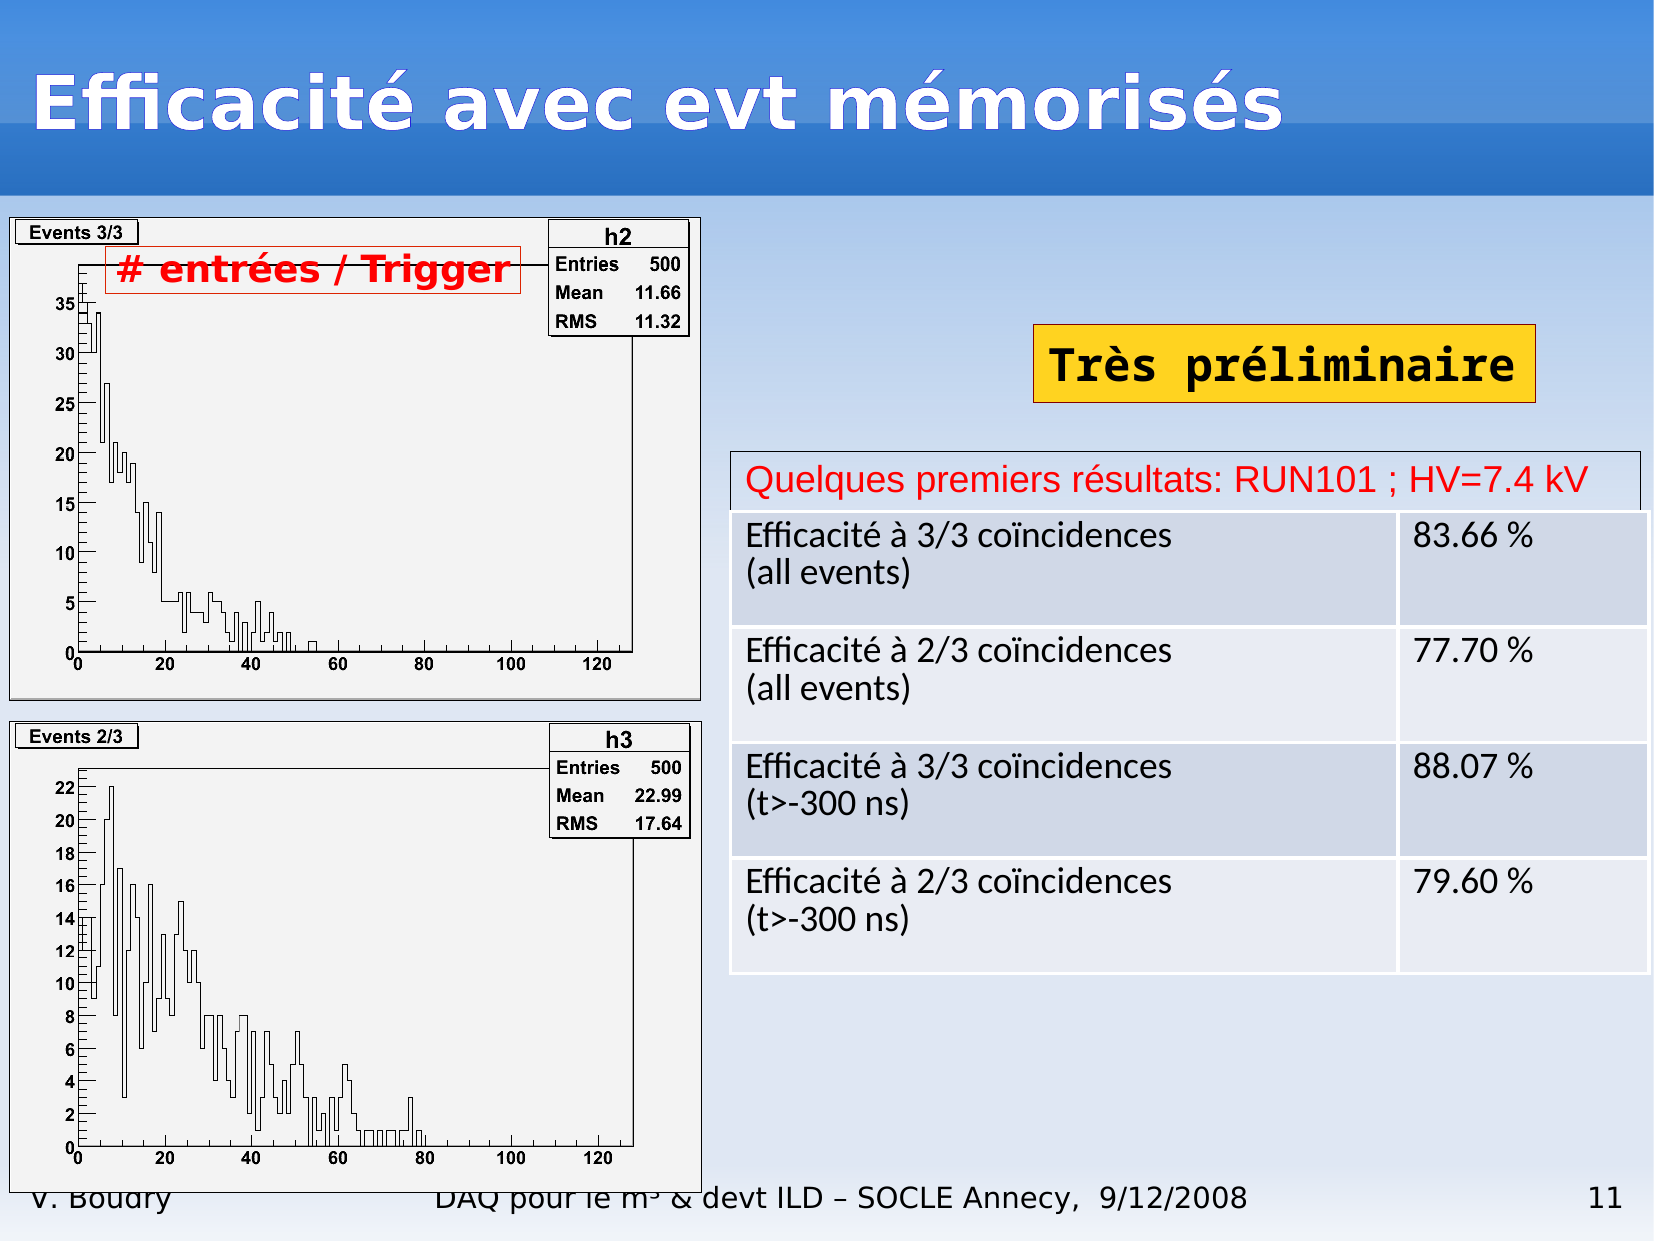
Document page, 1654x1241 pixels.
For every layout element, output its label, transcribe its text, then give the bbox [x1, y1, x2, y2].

title Efficacité avec evt mémorisés [29, 59, 1654, 148]
table_cell Efficacité à 2/3 coïncidences (t>-300 ns) [732, 860, 1396, 972]
table_cell 88.07 % [1400, 744, 1647, 856]
table_header Efficacité à 3/3 coïncidences (all events) [732, 513, 1396, 625]
table_cell 77.70 % [1400, 629, 1647, 741]
text_box # entrées / Trigger [105, 246, 521, 294]
text_box Quelques premiers résultats: RUN101 ; HV=7.4 kV [730, 451, 1641, 510]
text_box Très préliminaire [1033, 324, 1536, 386]
table_header 83.66 % [1400, 513, 1647, 625]
picture [0, 0, 1654, 1241]
table_cell Efficacité à 3/3 coïncidences (t>-300 ns) [732, 744, 1396, 856]
table_cell 79.60 % [1400, 860, 1647, 972]
table_cell Efficacité à 2/3 coïncidences (all events) [732, 629, 1396, 741]
